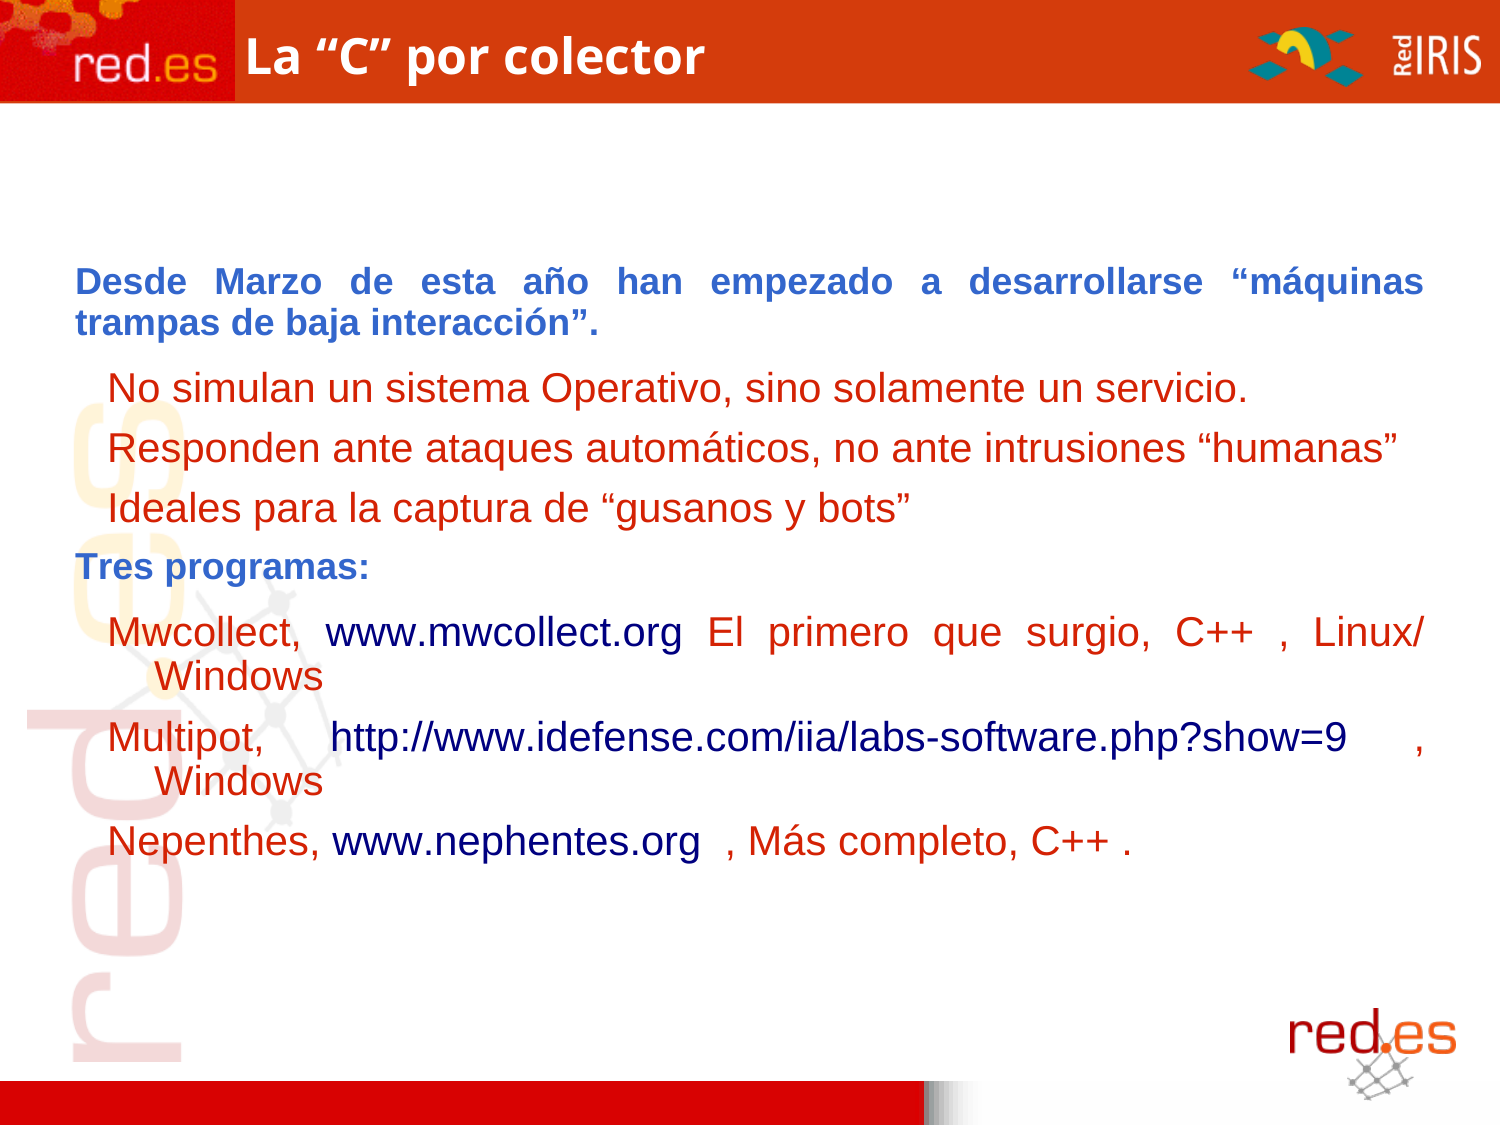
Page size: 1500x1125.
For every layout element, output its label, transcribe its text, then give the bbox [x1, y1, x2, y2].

picture [0, 0, 235, 101]
title La “C” por colector [244, 0, 1412, 121]
picture [27, 400, 345, 1062]
list Desde Marzo de esta año han empezado a desarrollarse “máquinas trampas de baja interacción”. No simulan un sistema Operativo, sino solamente un servicio. Responden ante ataques automáticos, no ante intrusiones “humanas” Ideales para la captura de “gusanos y bots” Tres programas: Mwcollect, www.mwcollect.org El primero que surgio, C++ , Linux/ Windows Multipot, http://www.idefense.com/iia/labs-software.php?show=9 , Windows Nepenthes, www.nephentes.org , Más completo, C++ . [75, 262, 1426, 1006]
picture [1412, 27, 1481, 87]
picture [0, 1008, 1500, 1125]
